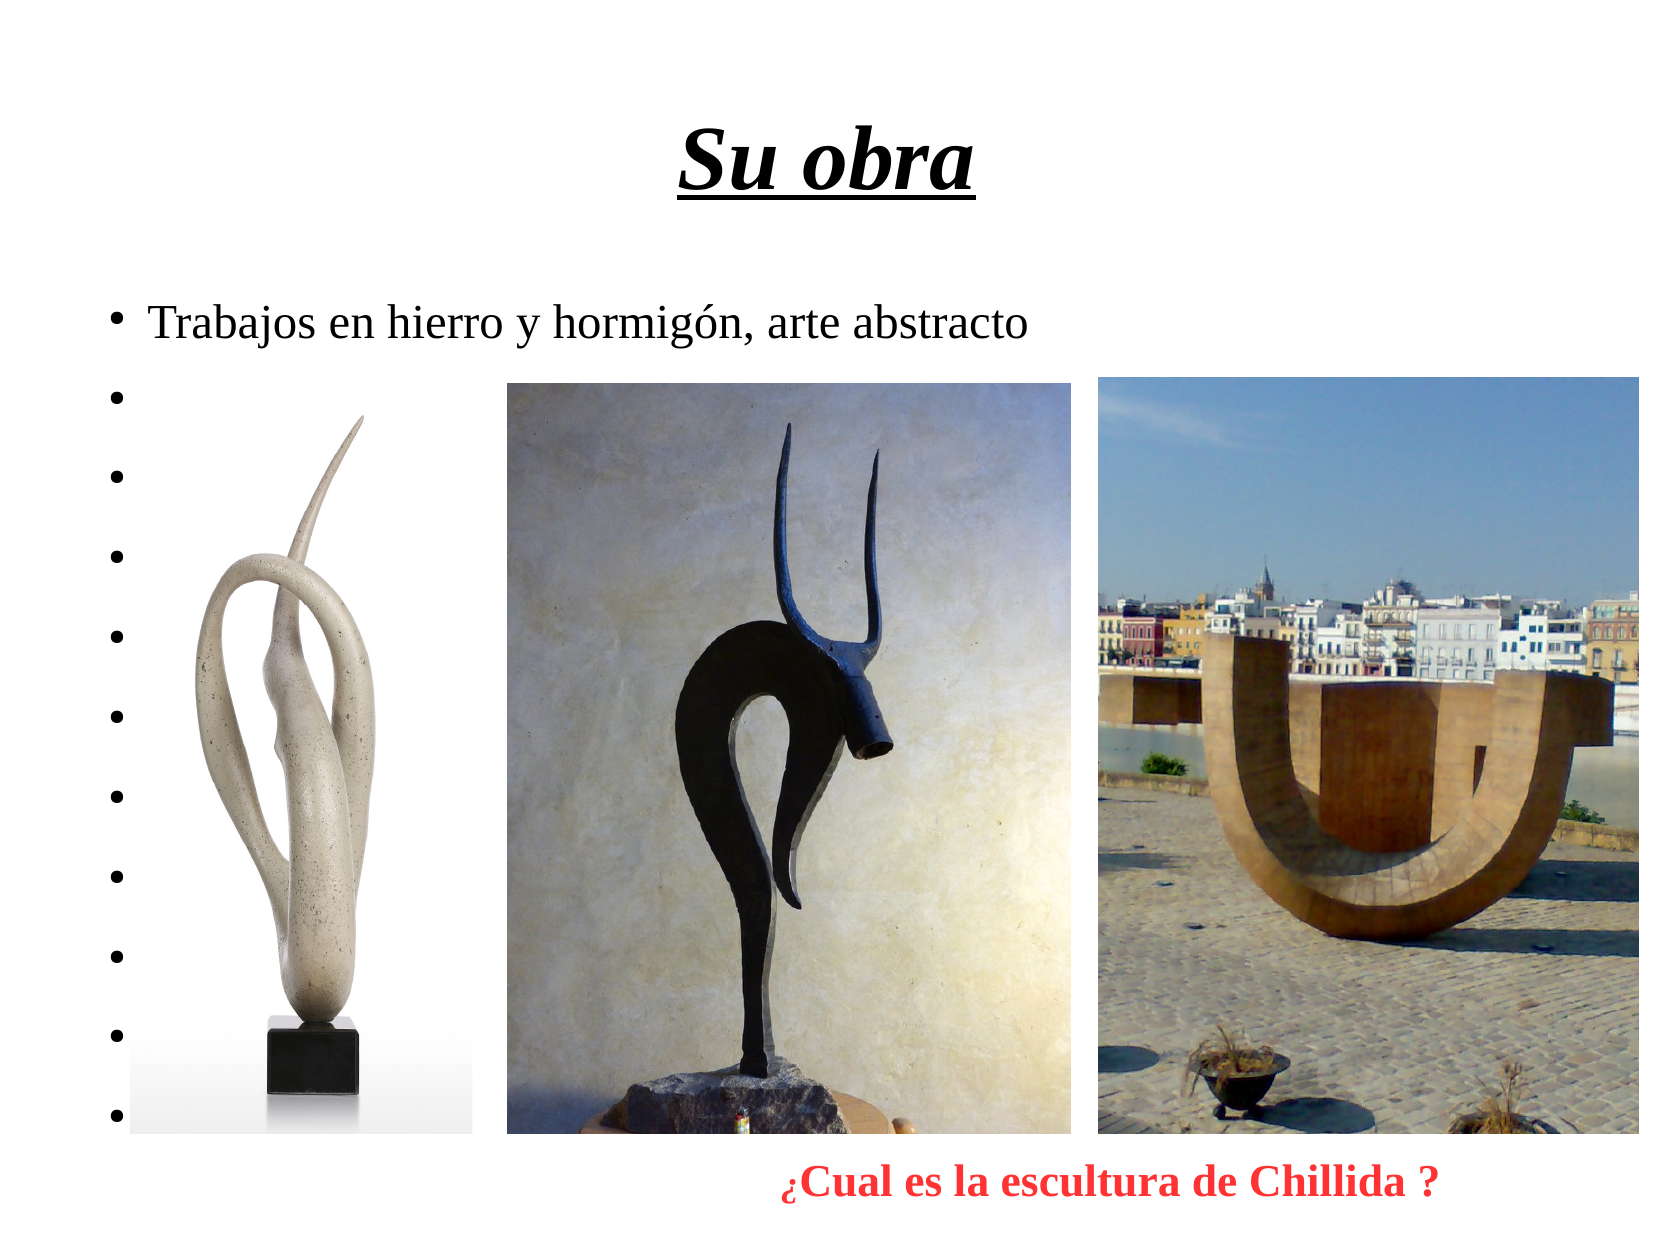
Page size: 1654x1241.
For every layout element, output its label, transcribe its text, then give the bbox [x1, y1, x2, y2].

picture [507, 383, 1071, 1134]
picture [129, 377, 473, 1134]
picture [1098, 377, 1639, 1134]
list Trabajos en hierro y hormigón, arte abstracto ¿Cual es la escultura de Chillida ? [82, 290, 1595, 1217]
title Su obra [82, 49, 1571, 257]
